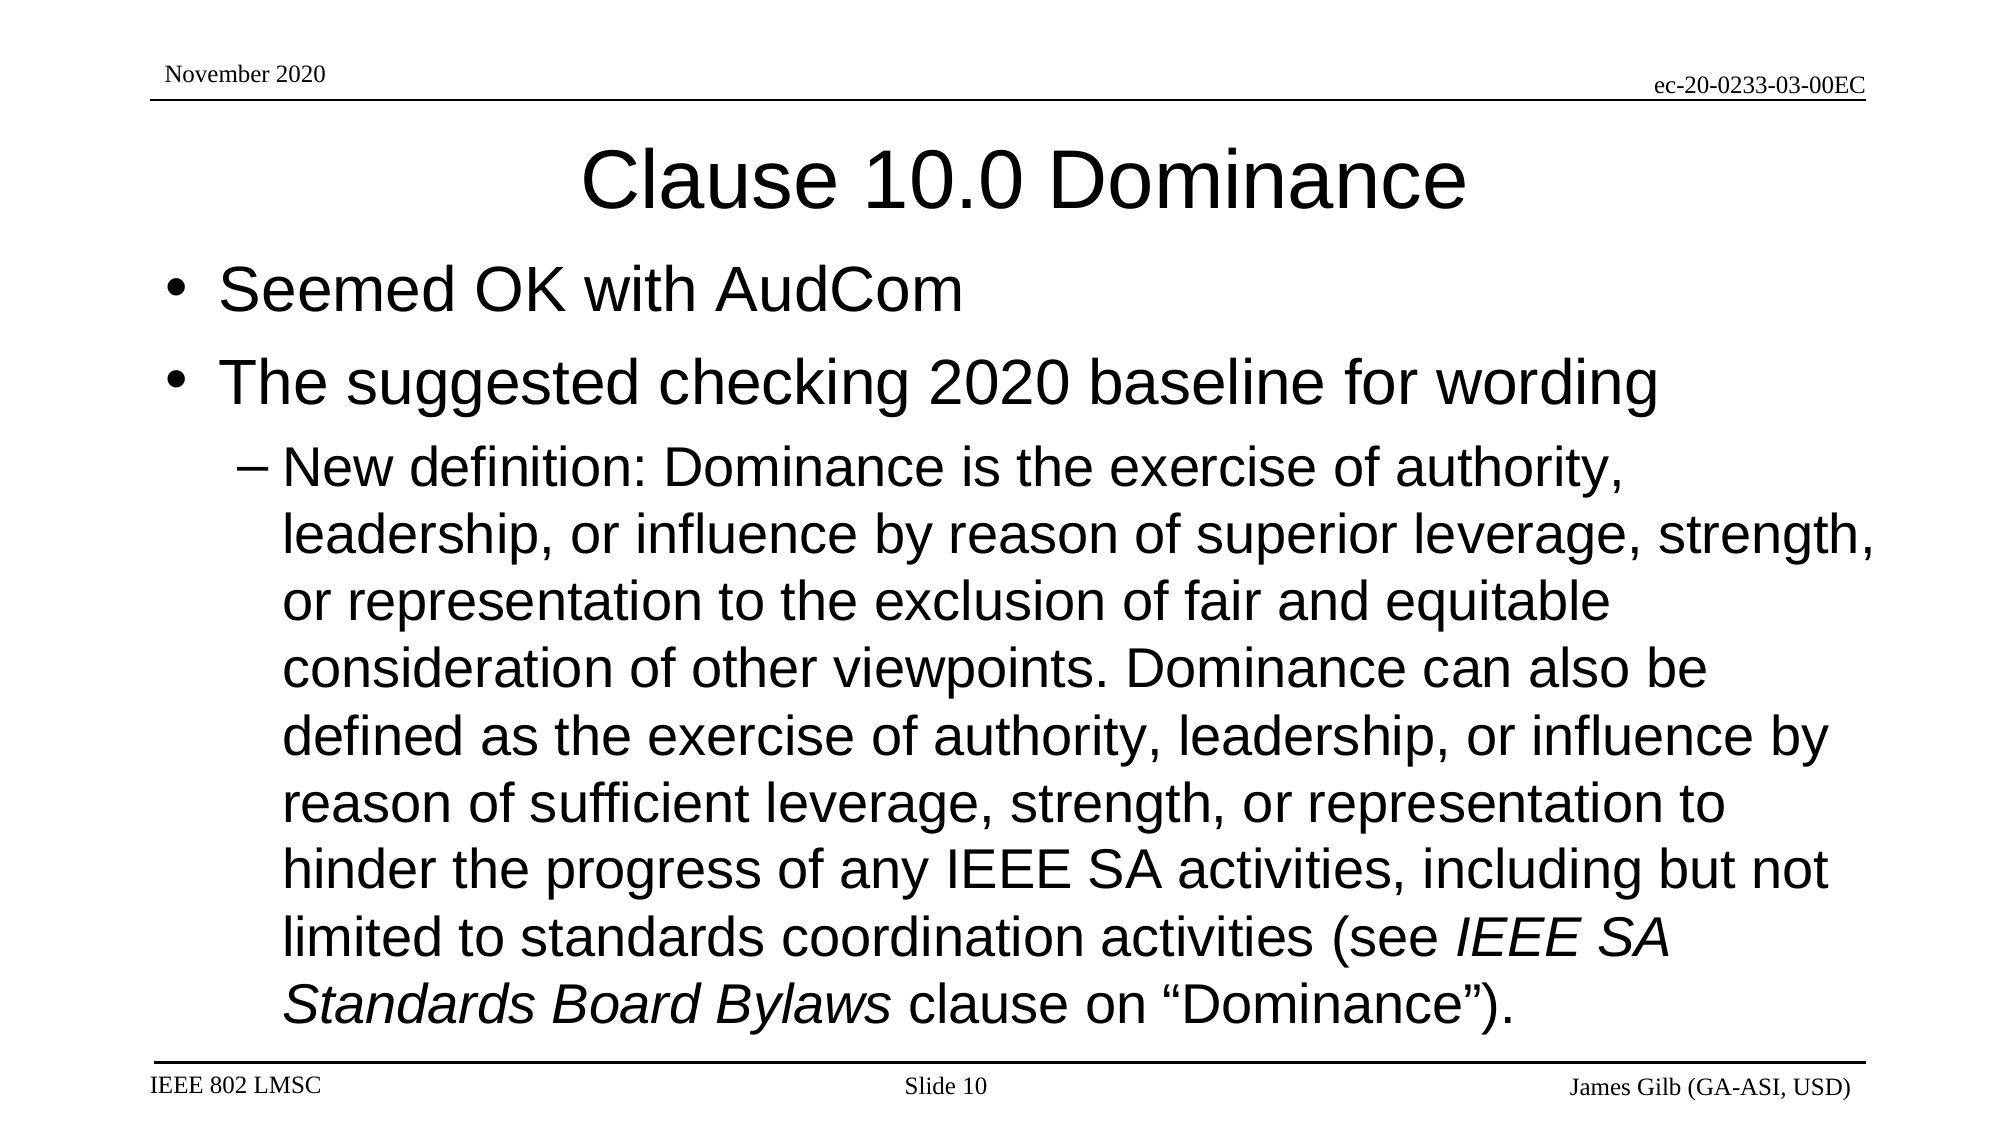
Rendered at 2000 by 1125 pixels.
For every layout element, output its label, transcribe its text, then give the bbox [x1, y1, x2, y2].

title Clause 10.0 Dominance [149, 112, 1900, 238]
list Seemed OK with AudCom The suggested checking 2020 baseline for wording New definition: Dominance is the exercise of authority, leadership, or influence by reason of superior leverage, strength, or representation to the exclusion of fair and equitable consideration of other viewpoints. Dominance can also be defined as the exercise of authority, leadership, or influence by reason of sufficient leverage, strength, or representation to hinder the progress of any IEEE SA activities, including but not limited to standards coordination activities (see IEEE SA Standards Board Bylaws clause on “Dominance”). [149, 239, 1900, 1051]
